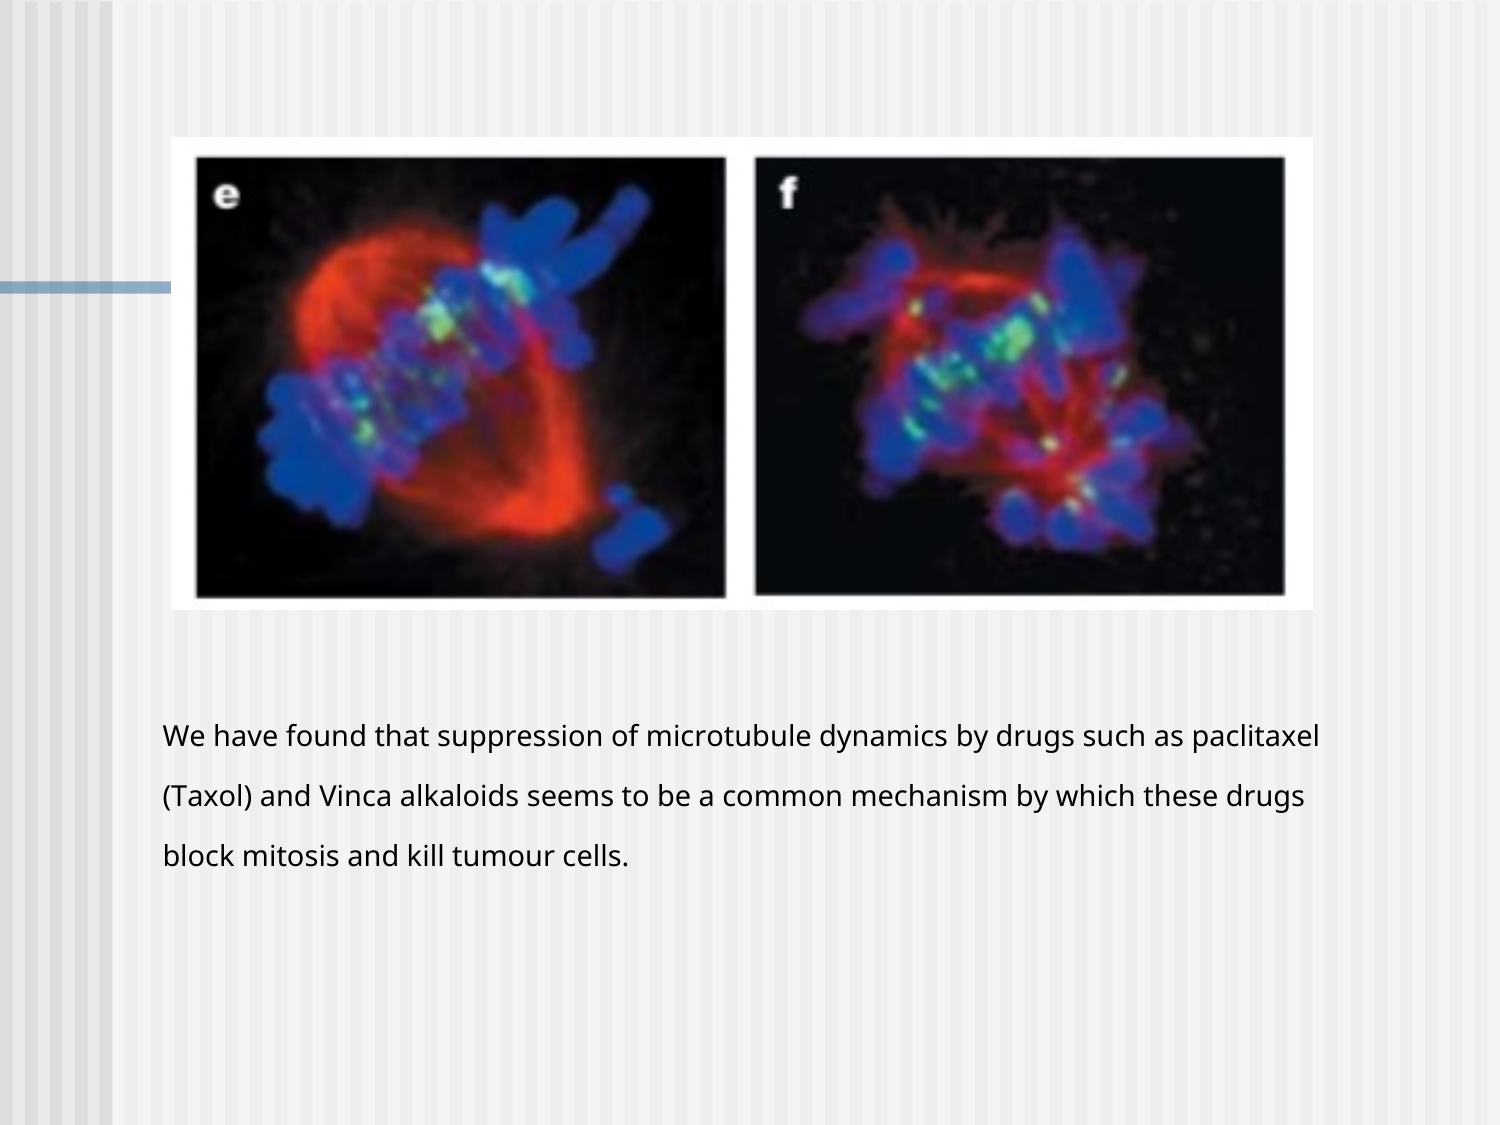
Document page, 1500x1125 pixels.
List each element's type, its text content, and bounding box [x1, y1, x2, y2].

text_box We have found that suppression of microtubule dynamics by drugs such as paclitaxel (Taxol) and Vinca alkaloids seems to be a common mechanism by which these drugs block mitosis and kill tumour cells. [147, 704, 1353, 900]
picture [171, 137, 1313, 610]
